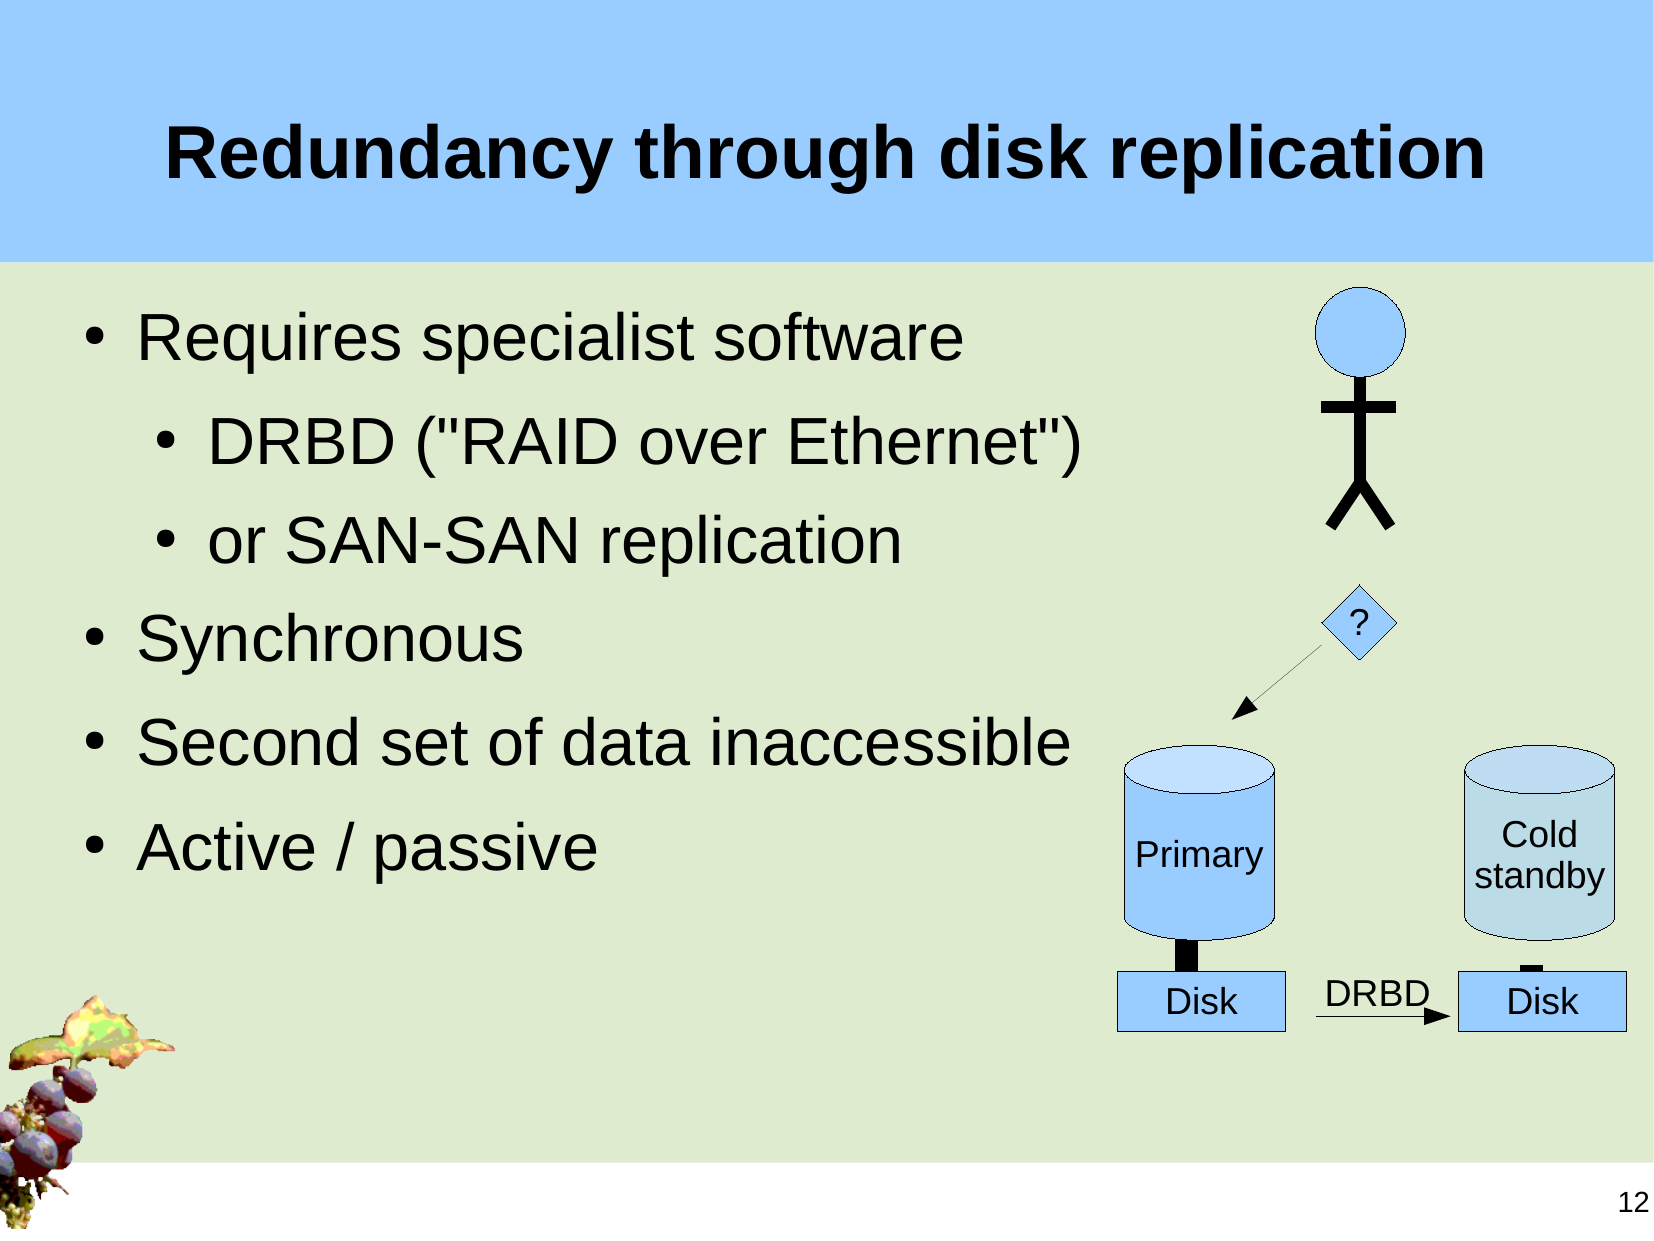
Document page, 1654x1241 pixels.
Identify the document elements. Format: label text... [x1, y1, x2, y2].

title Redundancy through disk replication [82, 49, 1571, 257]
list Requires specialist software DRBD ("RAID over Ethernet") or SAN-SAN replication Synchronous Second set of data inaccessible Active / passive [65, 300, 1524, 1126]
text_box ? [1321, 584, 1397, 660]
text_box Disk [1117, 971, 1286, 1032]
text_box Cold standby [1464, 771, 1615, 941]
text_box DRBD [1309, 965, 1446, 1023]
table_cell (1) [1464, 745, 1615, 794]
table_cell (1) [1124, 745, 1275, 794]
text_box [1315, 287, 1406, 377]
text_box Primary [1124, 772, 1275, 941]
text_box Disk [1458, 971, 1627, 1032]
picture [0, 990, 188, 1229]
